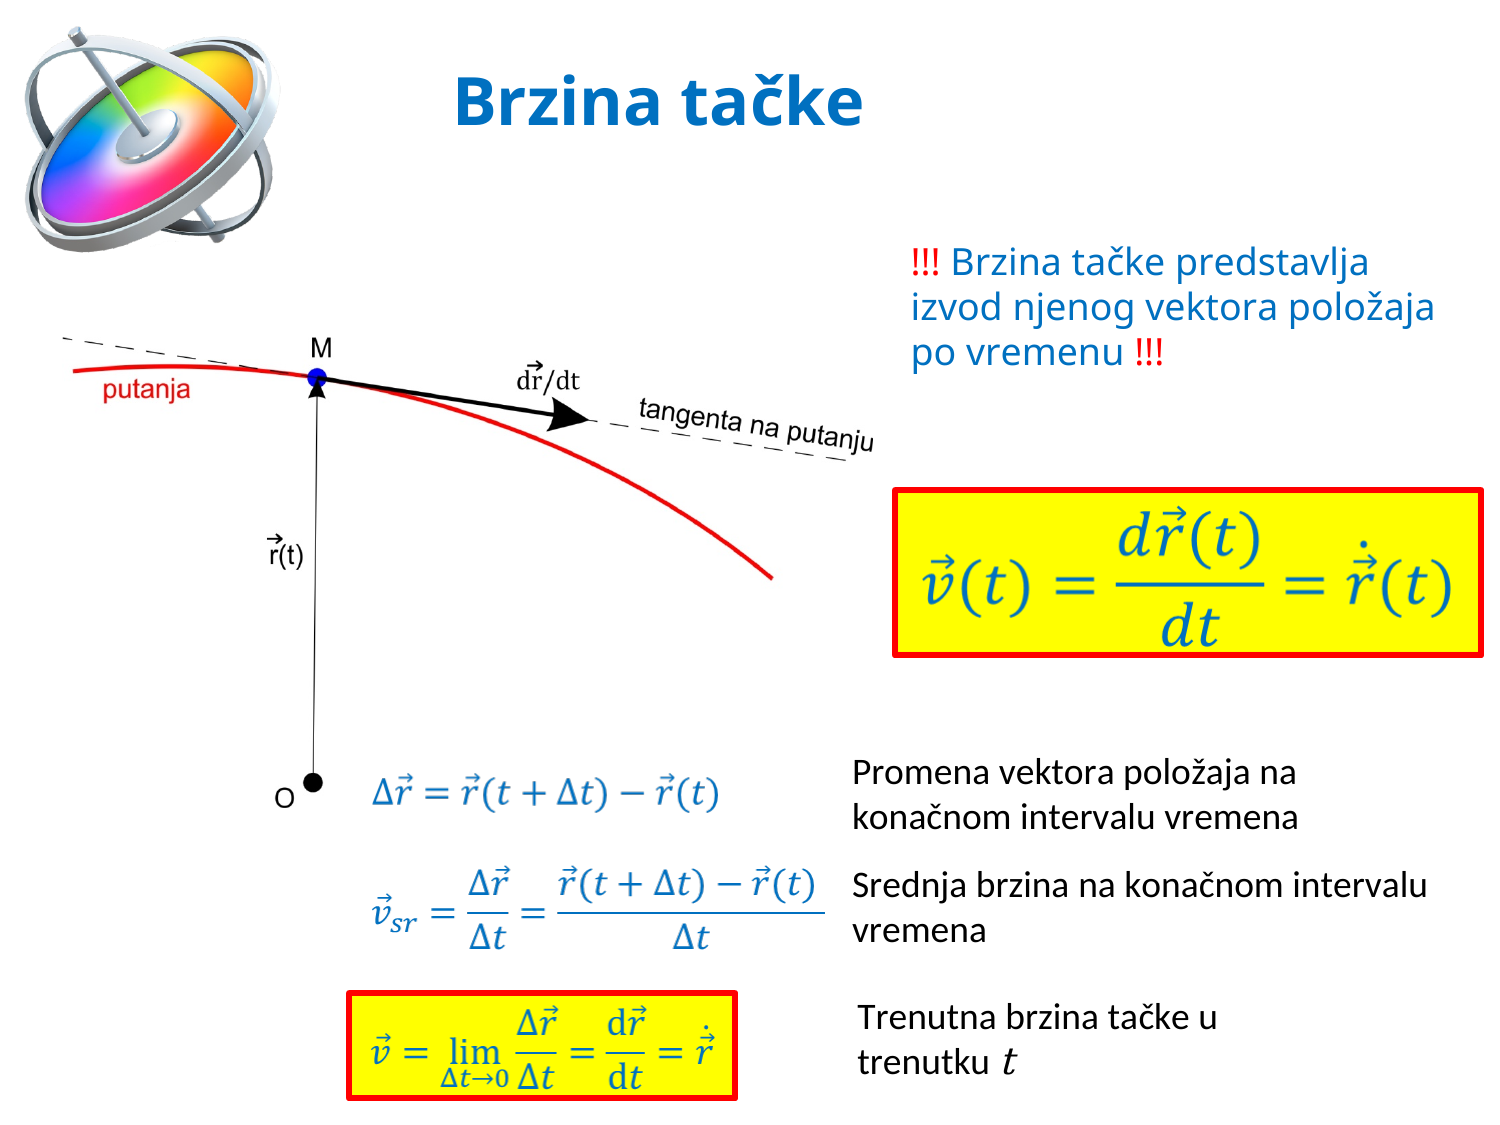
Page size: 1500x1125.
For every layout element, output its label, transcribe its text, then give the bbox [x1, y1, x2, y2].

text_box Srednja brzina na konačnom intervalu vremena [837, 852, 1470, 959]
picture [22, 24, 281, 255]
text_box Brzina tačke [437, 51, 1375, 147]
picture [349, 853, 837, 959]
picture [346, 990, 738, 1102]
text_box Trenutna brzina tačke u trenutku t [842, 984, 1245, 1090]
picture [62, 337, 873, 830]
text_box Promena vektora položaja na konačnom intervalu vremena [837, 739, 1425, 845]
text_box !!! Brzina tačke predstavlja izvod njenog vektora položaja po vremenu !!! [895, 230, 1487, 382]
picture [892, 487, 1484, 659]
